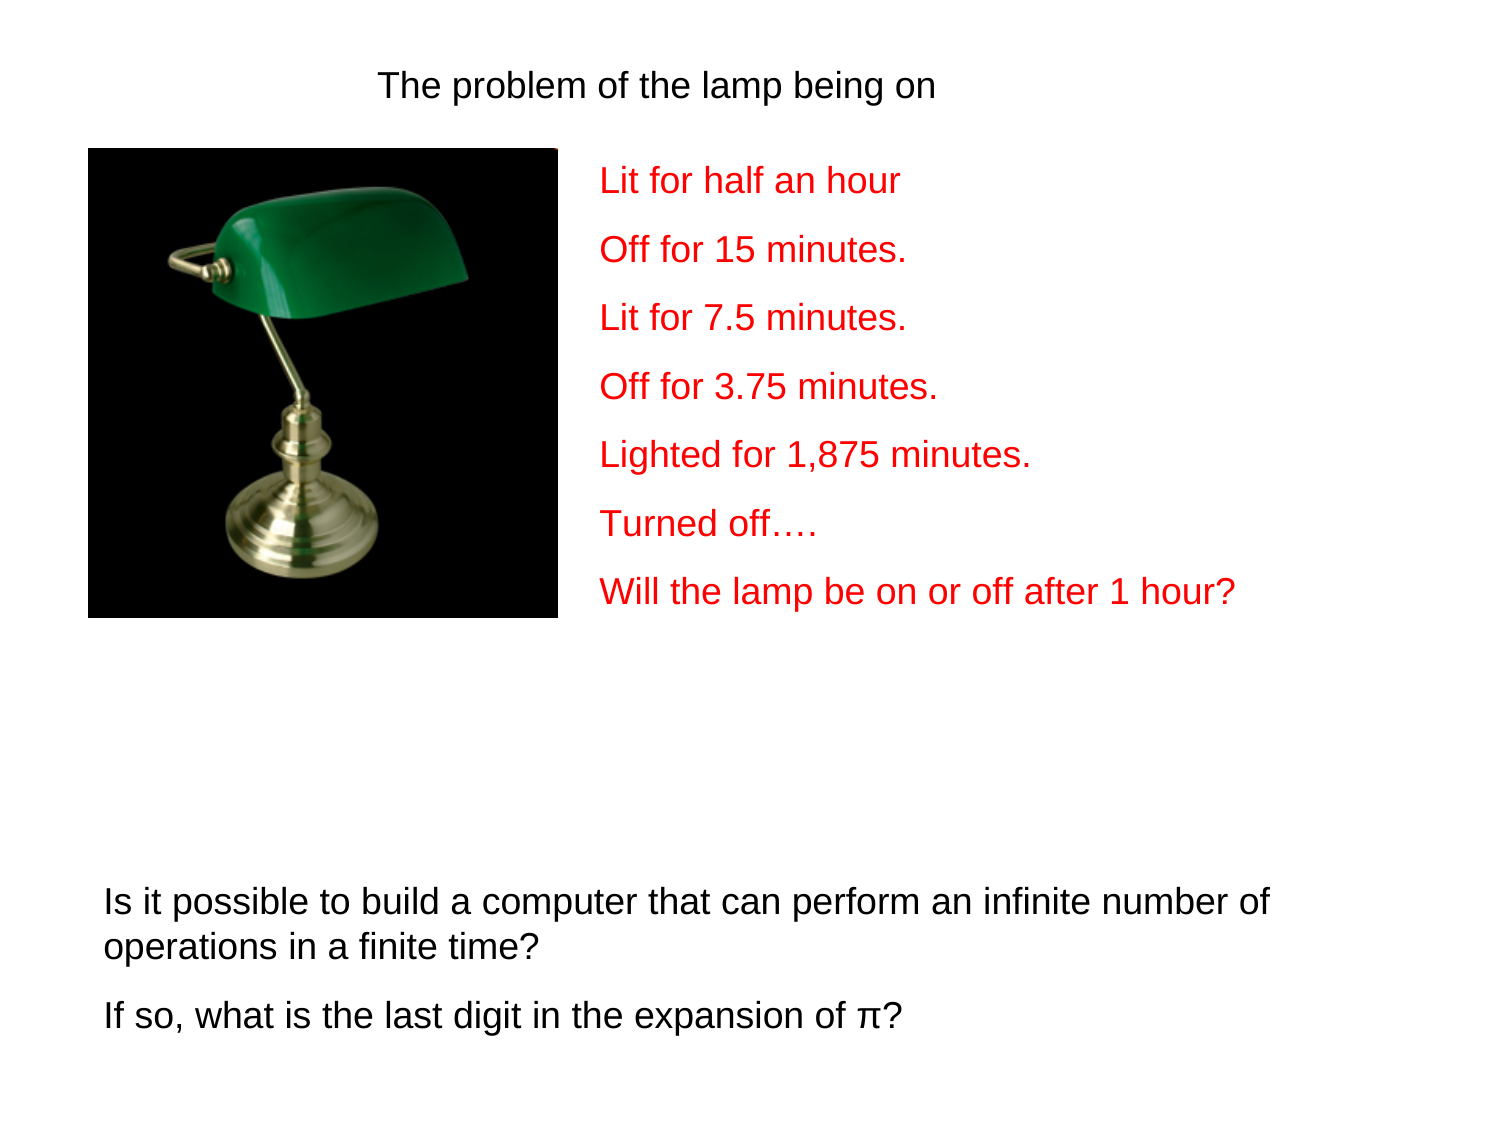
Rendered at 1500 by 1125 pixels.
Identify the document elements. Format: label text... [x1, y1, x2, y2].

text_box The problem of the lamp being on [362, 53, 1500, 115]
picture [88, 148, 558, 618]
text_box Is it possible to build a computer that can perform an infinite number of operations in a finite time? If so, what is the last digit in the expansion of π? [88, 869, 1459, 1044]
text_box Lit for half an hour Off for 15 minutes. Lit for 7.5 minutes. Off for 3.75 minutes. Lighted for 1,875 minutes. Turned off…. Will the lamp be on or off after 1 hour? [584, 148, 1483, 620]
